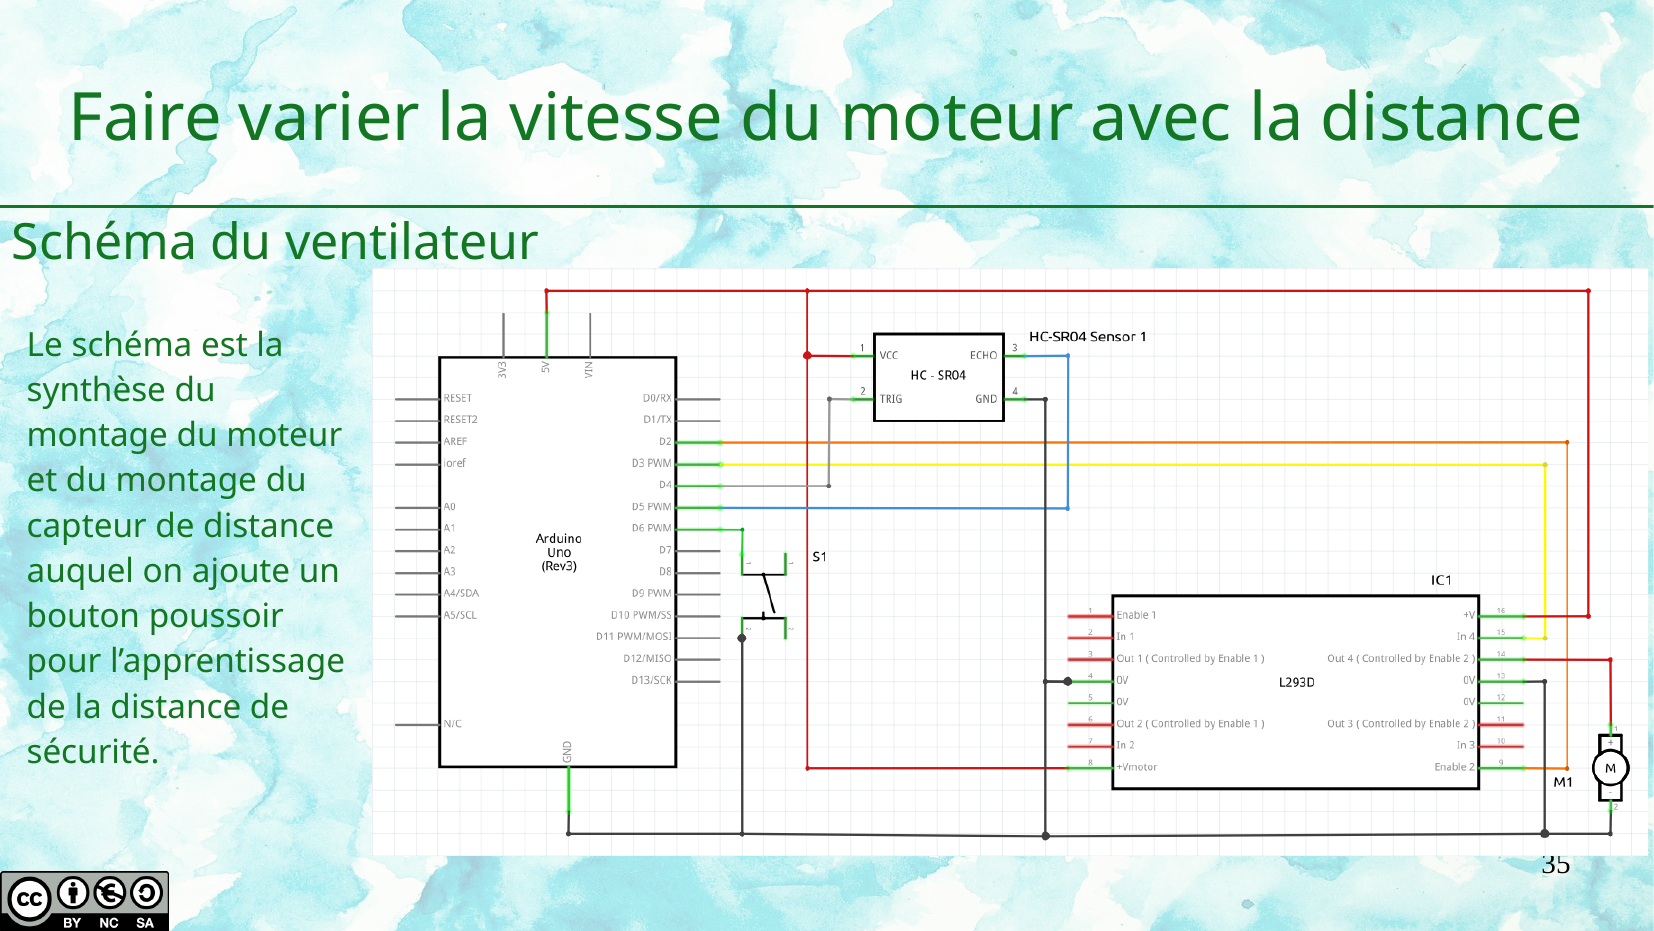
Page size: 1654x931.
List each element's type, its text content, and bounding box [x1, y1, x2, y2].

picture [372, 268, 1649, 856]
picture [0, 871, 169, 931]
text_box Le schéma est la synthèse du montage du moteur et du montage du capteur de distance auquel on ajoute un bouton poussoir pour l’apprentissage de la distance de sécurité. [11, 313, 373, 781]
list Schéma du ventilateur [11, 205, 1500, 284]
title Faire varier la vitesse du moteur avec la distance [29, 24, 1625, 206]
